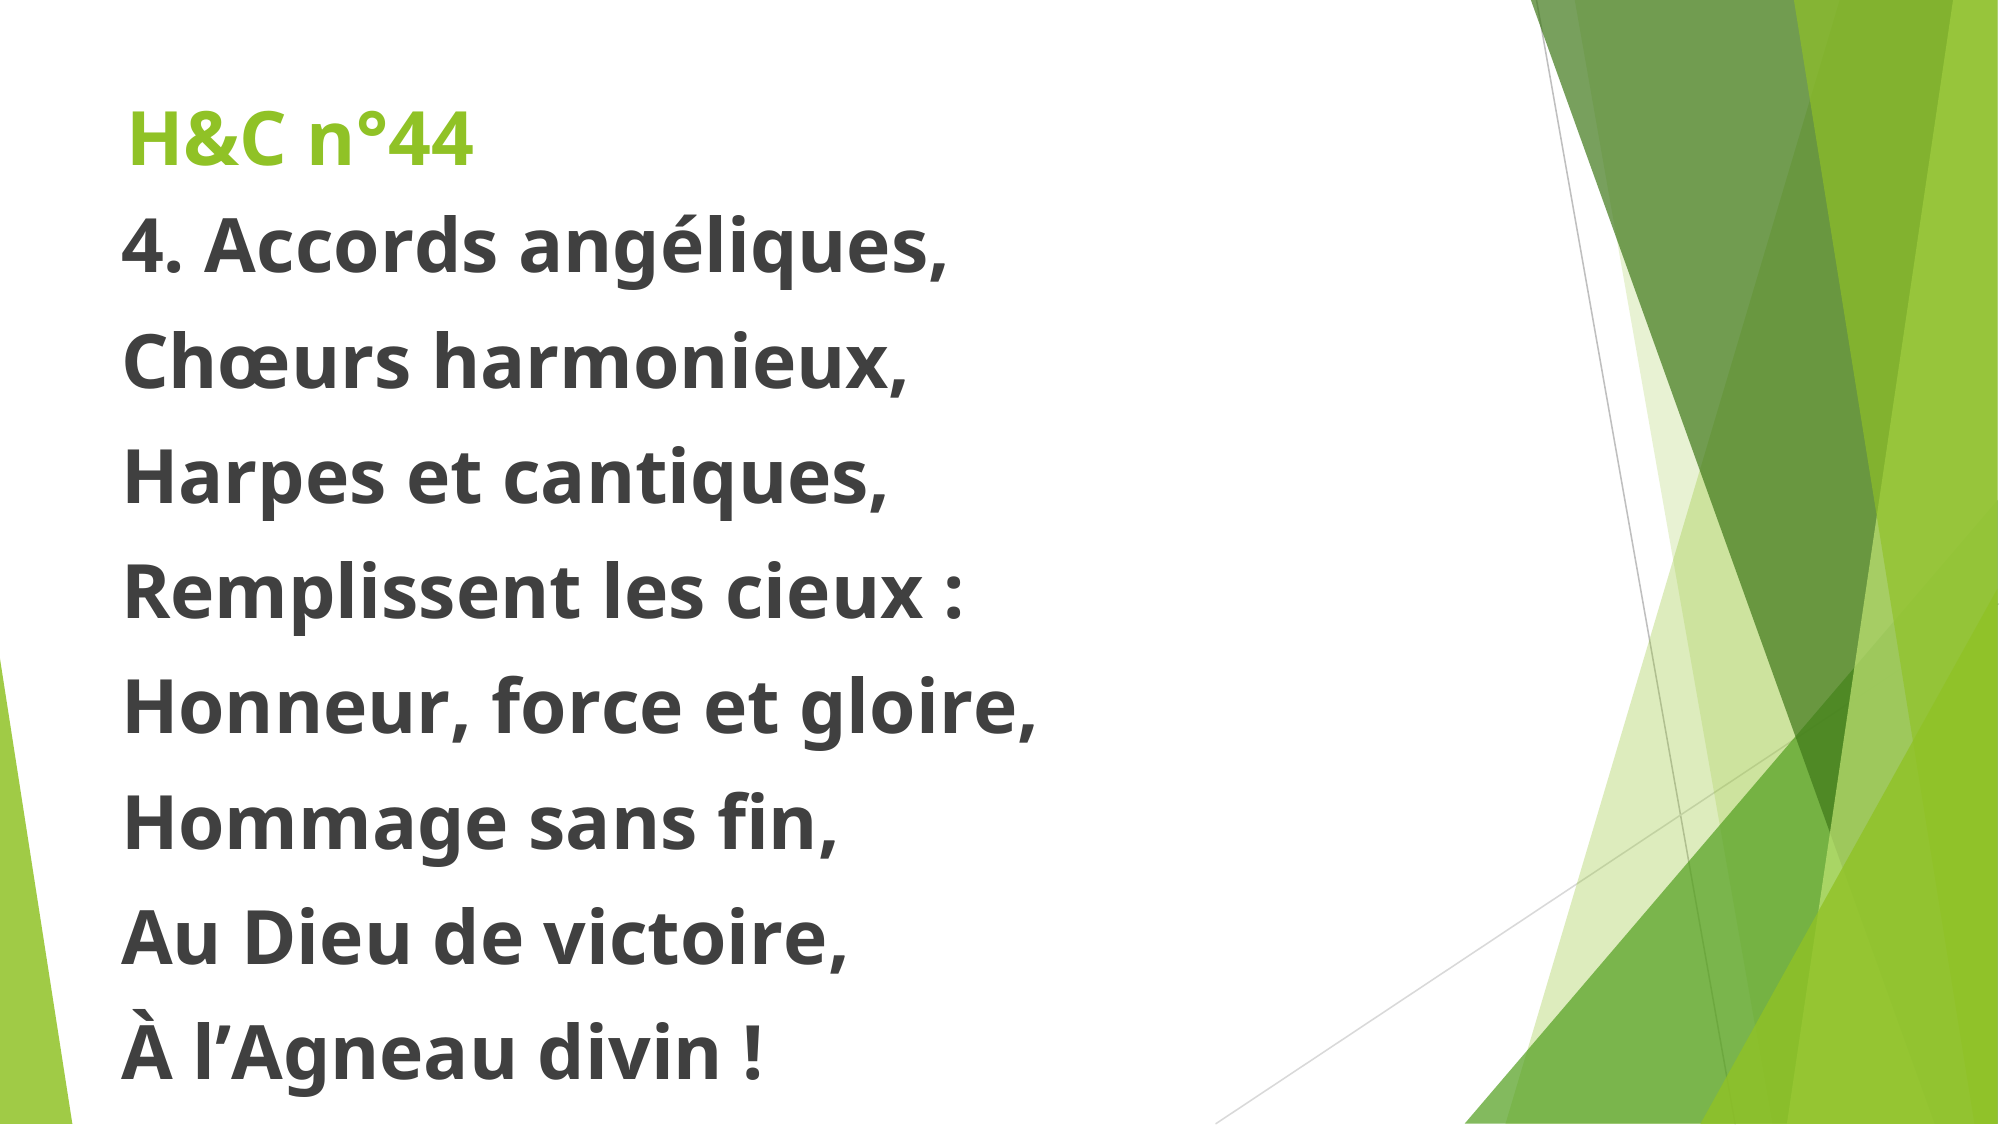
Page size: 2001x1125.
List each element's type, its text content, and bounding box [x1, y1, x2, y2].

text_box 4. Accords angéliques, Chœurs harmonieux, Harpes et cantiques, Remplissent les cieux : Honneur, force et gloire, Hommage sans fin, Au Dieu de victoire, À l’Agneau divin ! [106, 177, 1973, 1037]
text_box H&C n°44 [111, 82, 1522, 177]
